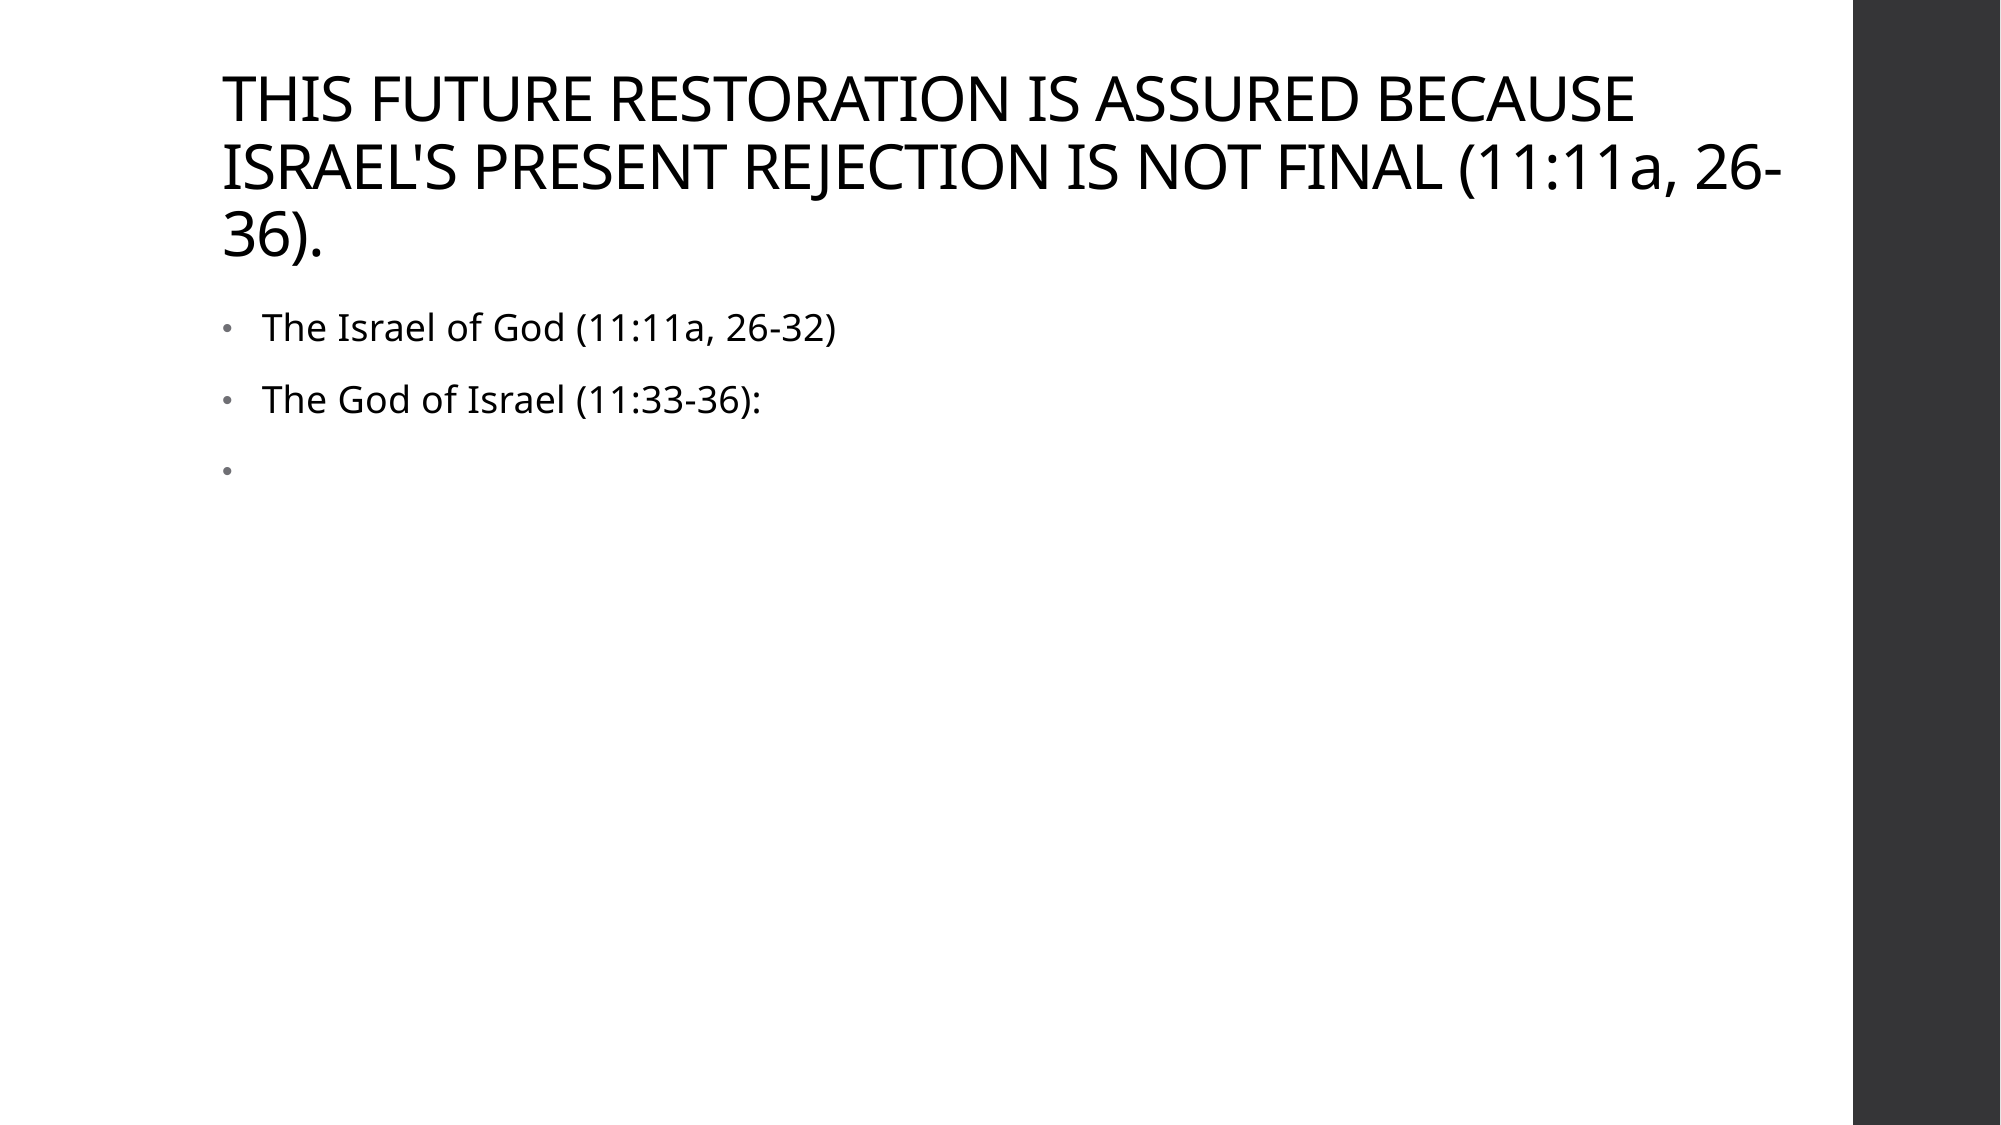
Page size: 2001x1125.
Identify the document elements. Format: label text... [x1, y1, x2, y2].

title THIS FUTURE RESTORATION IS ASSURED BECAUSE ISRAEL'S PRESENT REJECTION IS NOT FINAL (11:11a, 26-36). [206, 60, 1797, 278]
list The Israel of God (11:11a, 26-32) The God of Israel (11:33-36): [206, 299, 1617, 1014]
